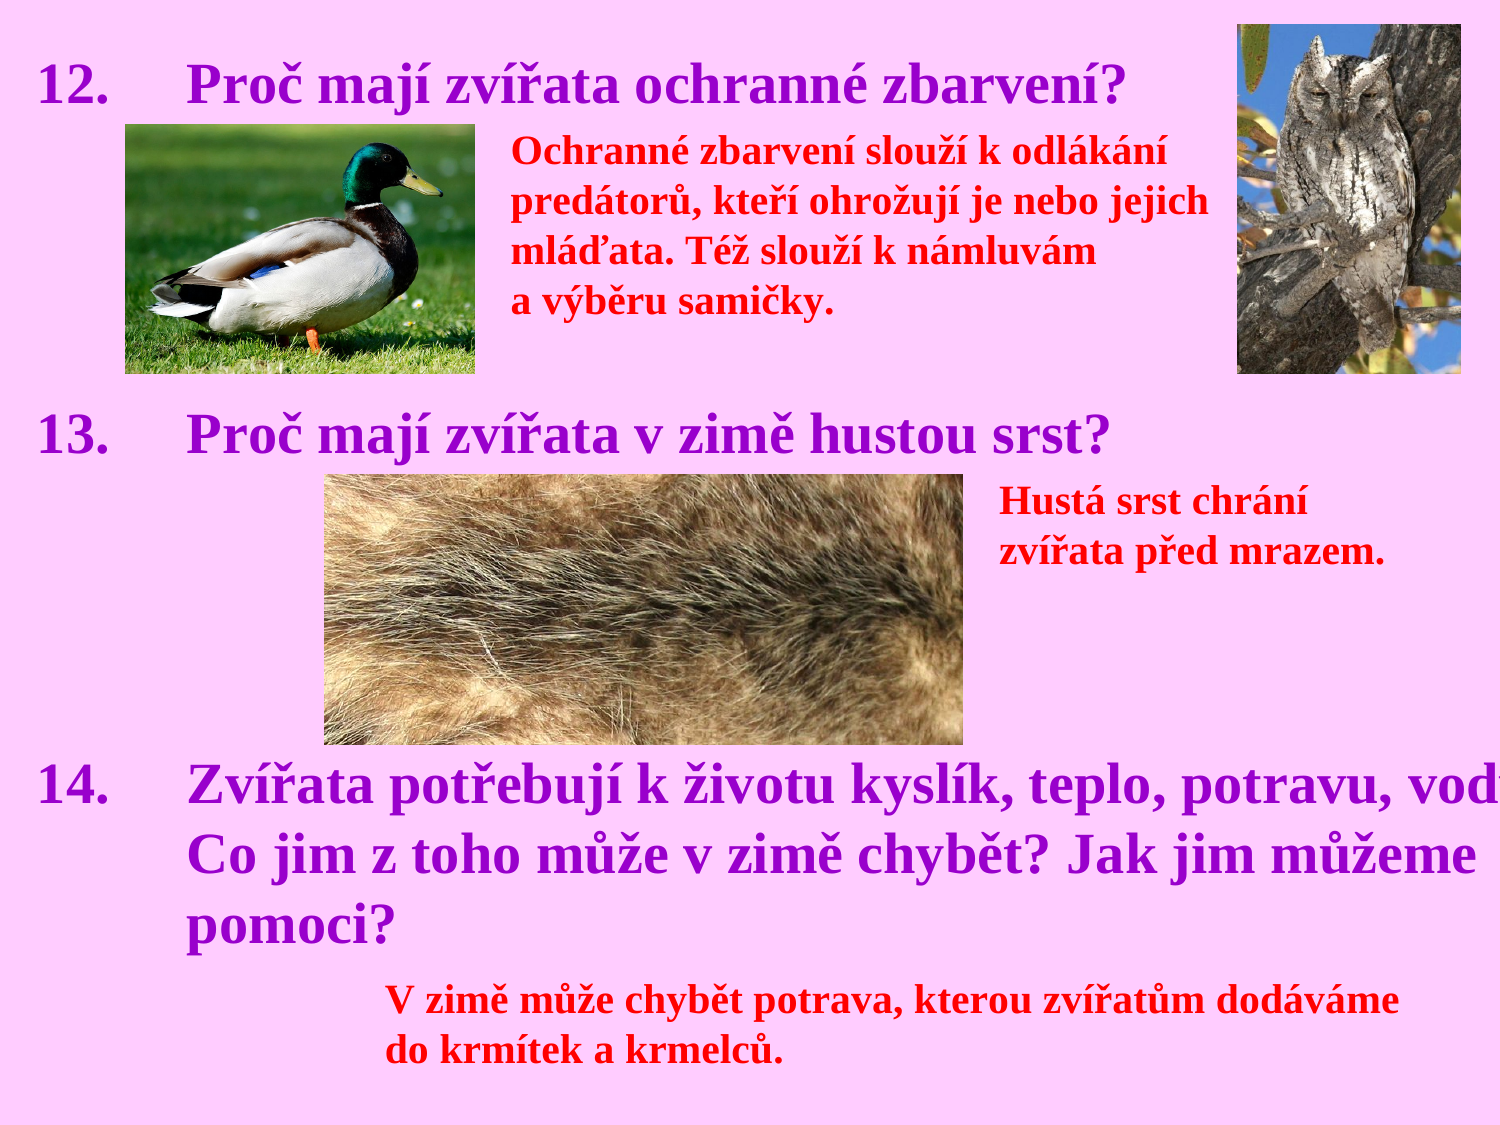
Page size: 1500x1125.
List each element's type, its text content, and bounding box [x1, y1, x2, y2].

picture [1237, 24, 1461, 374]
text_box Ochranné zbarvení slouží k odlákání predátorů, kteří ohrožují je nebo jejich mláďata. Též slouží k námluvám a výběru samičky. [495, 114, 1225, 331]
text_box V zimě může chybět potrava, kterou zvířatům dodáváme do krmítek a krmelců. [370, 964, 1416, 1080]
text_box 12. Proč mají zvířata ochranné zbarvení? 13. Proč mají zvířata v zimě hustou srst? 14. Zvířata potřebují k životu kyslík, teplo, potravu, vodu. Co jim z toho může v zimě chybět? Jak jim můžeme pomoci? [22, 37, 1500, 963]
picture [125, 124, 475, 374]
text_box Hustá srst chrání zvířata před mrazem. [984, 464, 1401, 581]
picture [324, 474, 963, 746]
